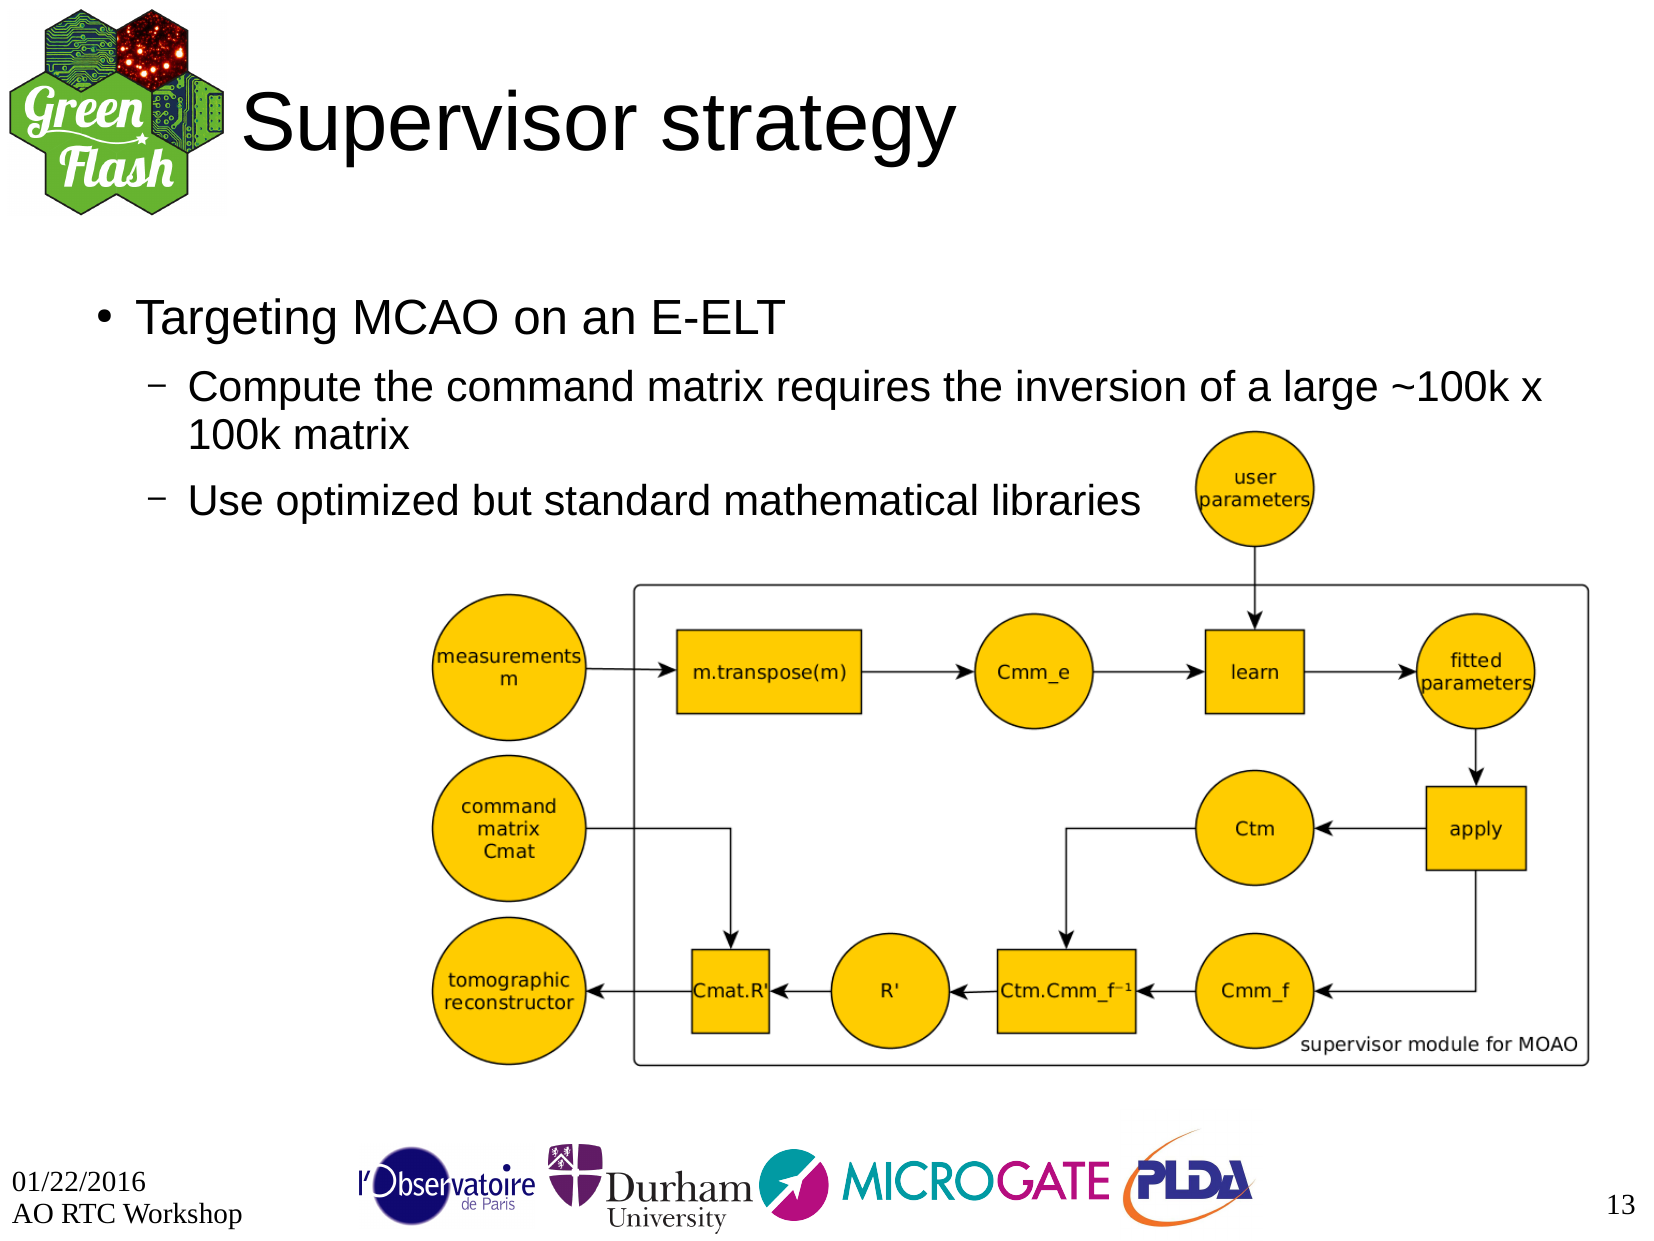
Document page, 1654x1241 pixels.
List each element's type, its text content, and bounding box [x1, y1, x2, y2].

picture [759, 1149, 1109, 1221]
picture [548, 1144, 753, 1234]
title Supervisor strategy [240, 17, 1571, 226]
list Targeting MCAO on an E-ELT Compute the command matrix requires the inversion of a large ~100k x 100k matrix Use optimized but standard mathematical libraries [82, 290, 1571, 1010]
picture [7, 9, 227, 216]
picture [1120, 1109, 1263, 1241]
picture [359, 1143, 535, 1229]
picture [416, 414, 1606, 1081]
